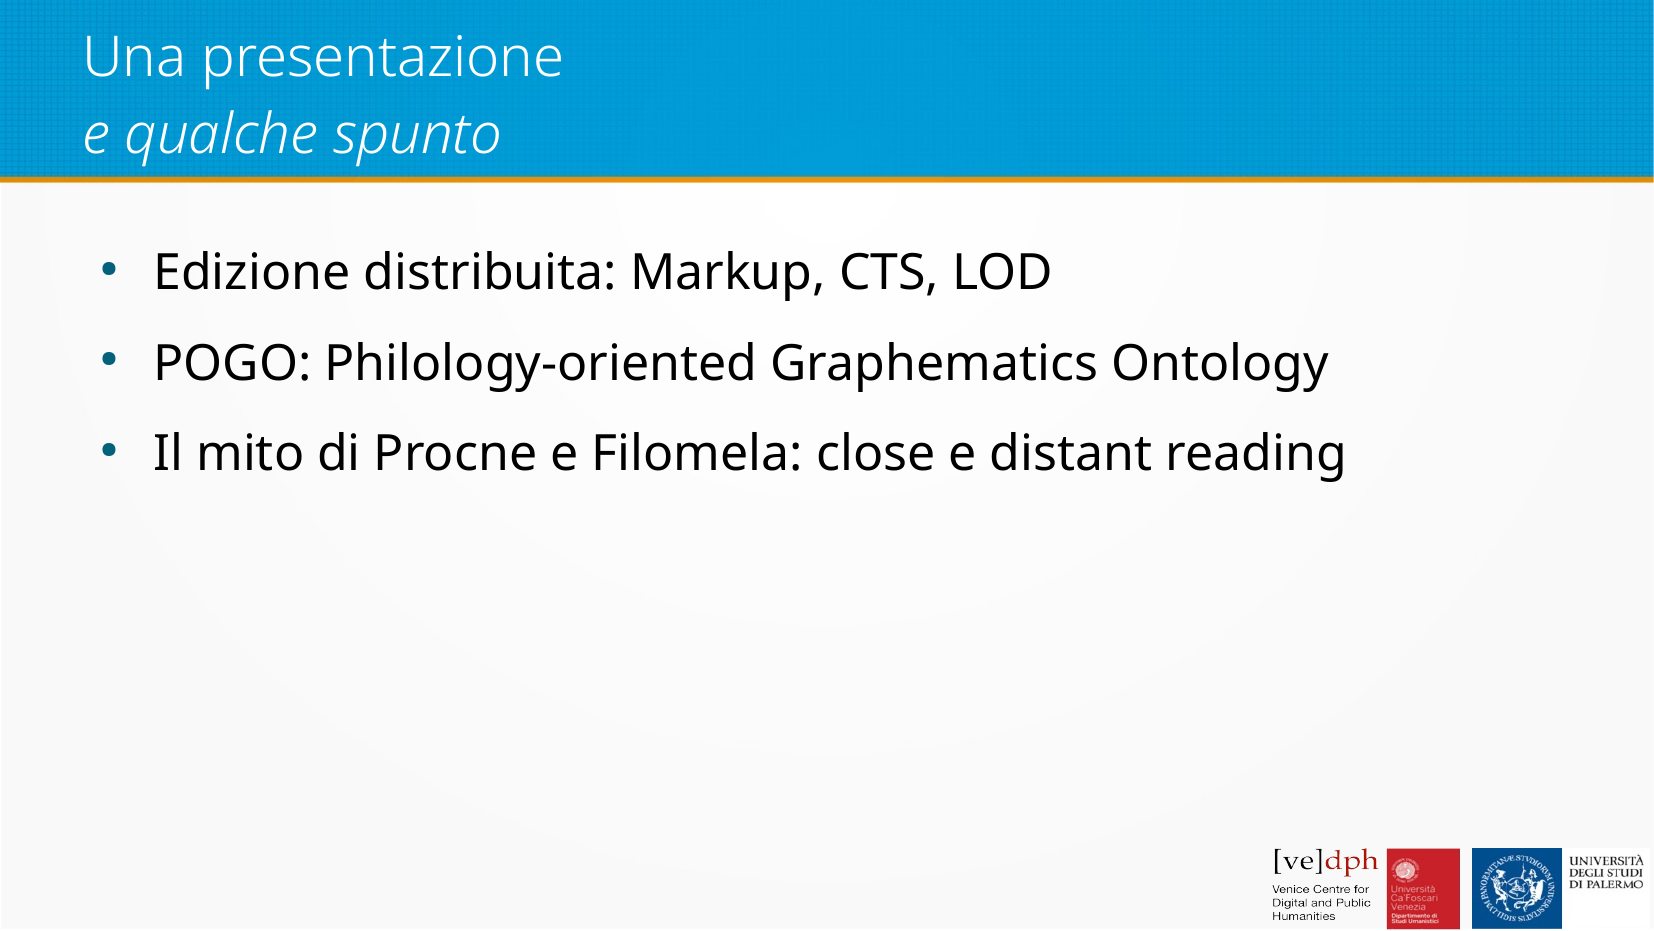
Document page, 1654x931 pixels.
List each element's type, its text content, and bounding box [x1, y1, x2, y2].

title Una presentazione e qualche spunto [82, 14, 1571, 171]
picture [0, 175, 1654, 931]
list Edizione distribuita: Markup, CTS, LOD POGO: Philology-oriented Graphematics Ontology Il mito di Procne e Filomela: close e distant reading [82, 236, 1563, 811]
